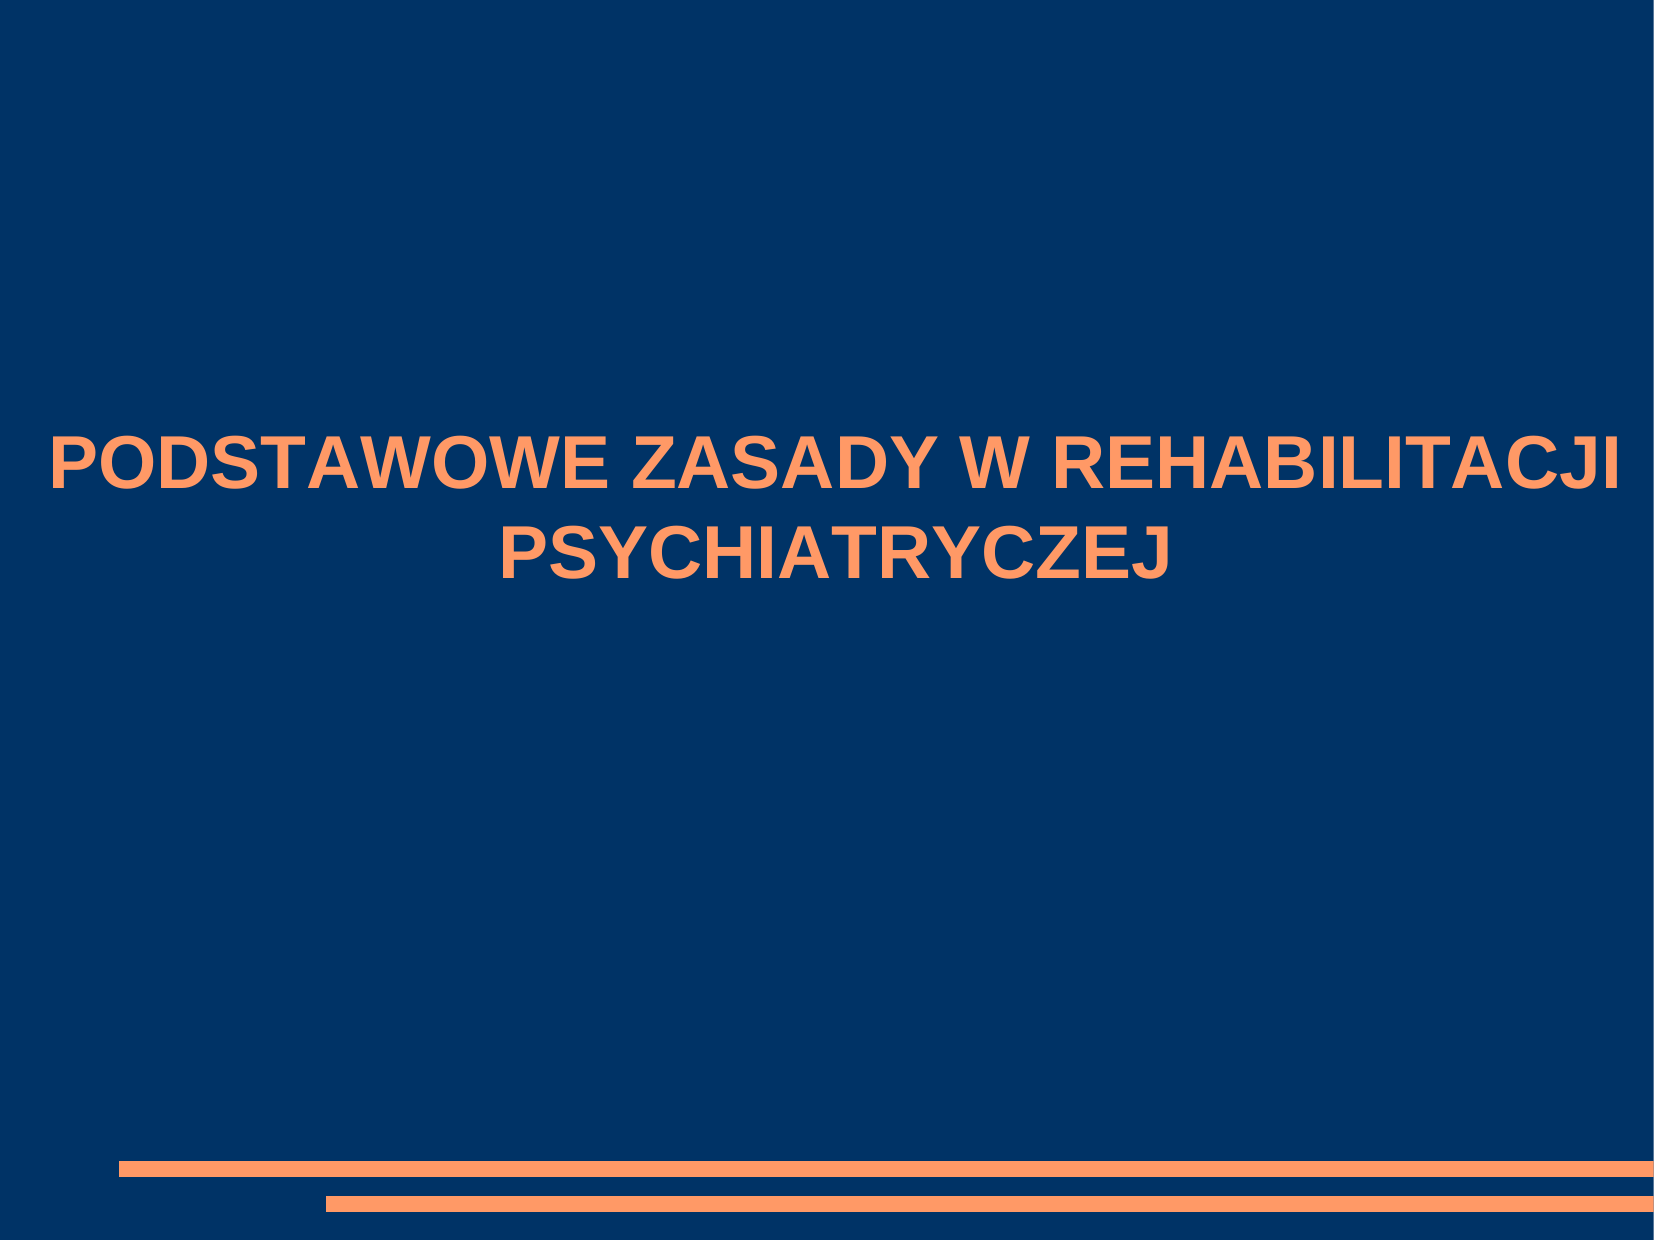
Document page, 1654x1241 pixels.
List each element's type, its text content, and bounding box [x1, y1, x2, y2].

title PODSTAWOWE ZASADY W REHABILITACJI PSYCHIATRYCZEJ [35, 413, 1637, 582]
